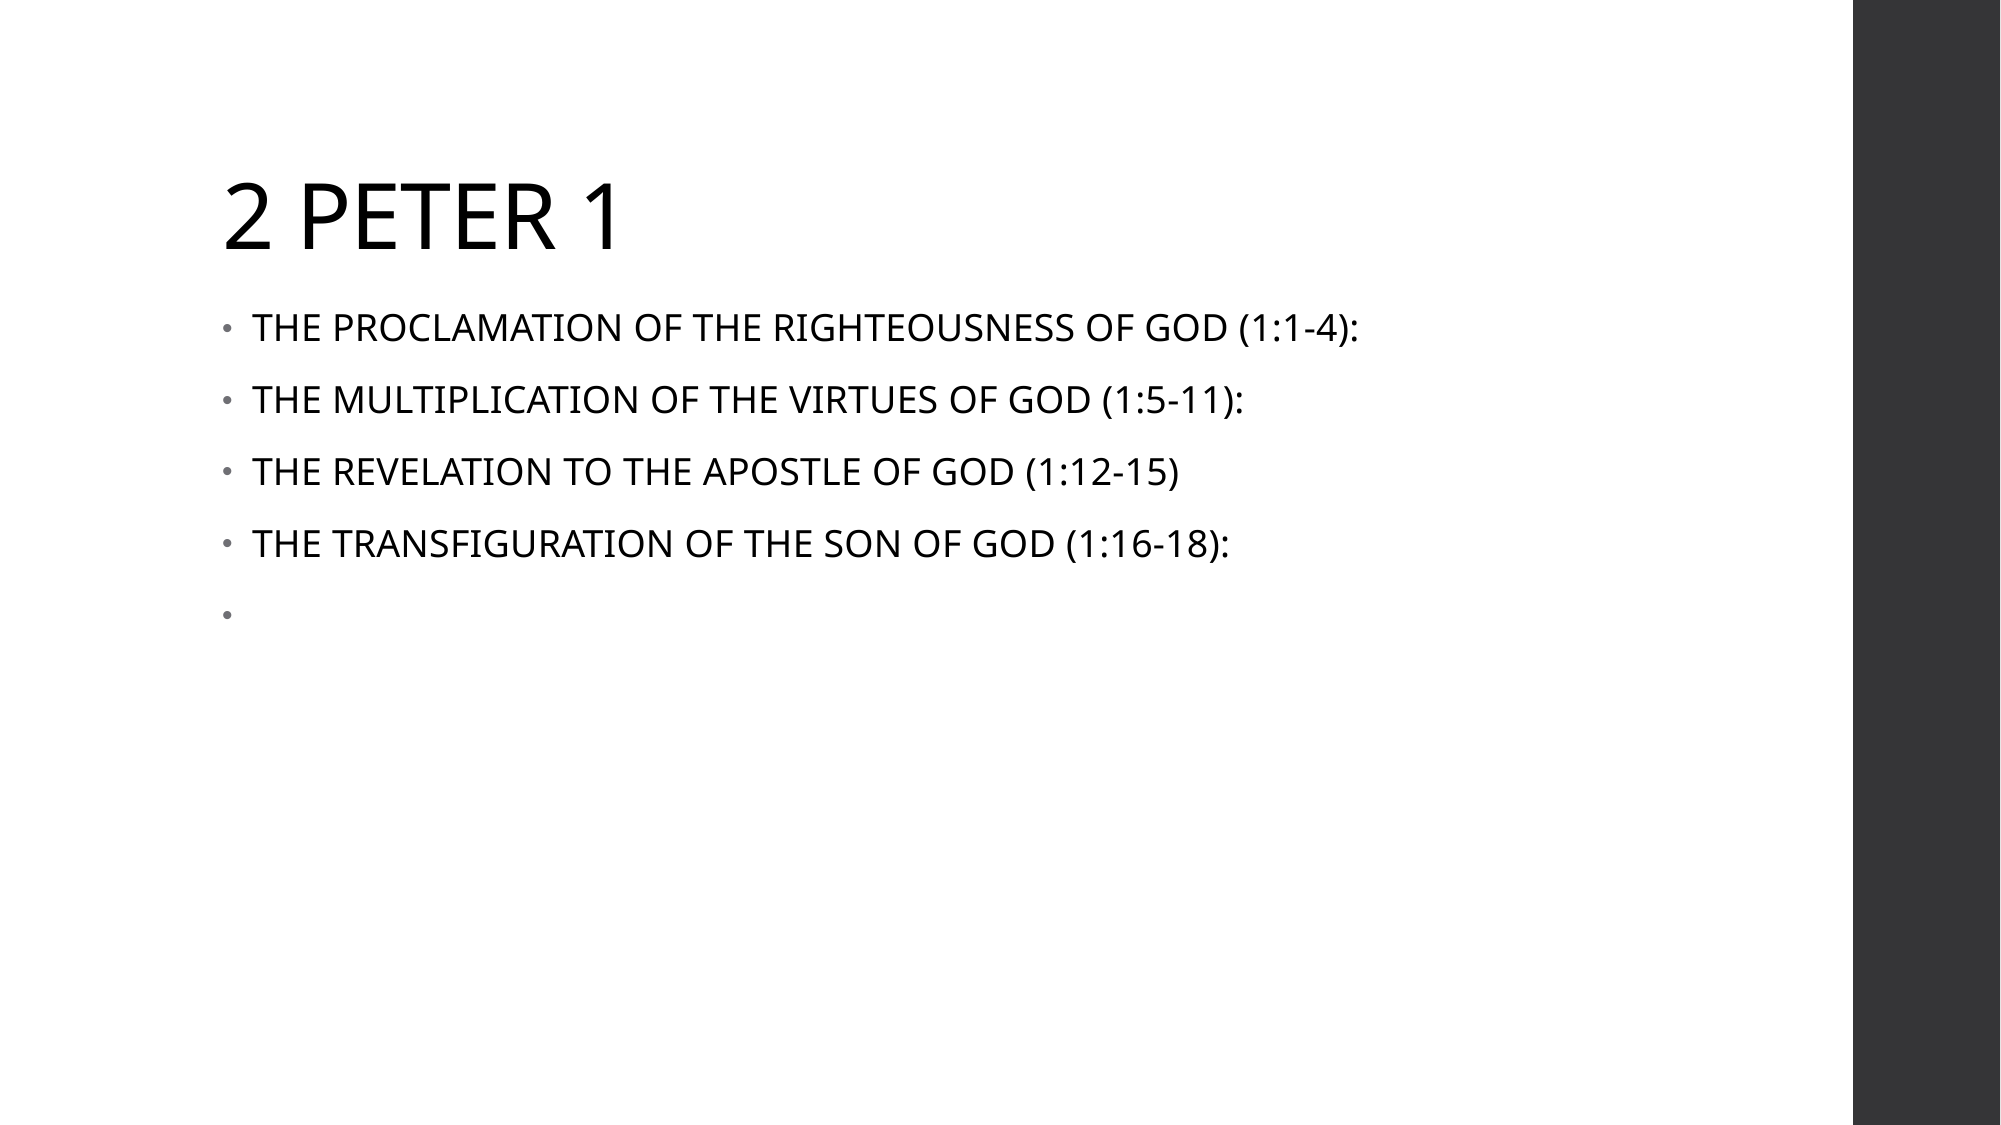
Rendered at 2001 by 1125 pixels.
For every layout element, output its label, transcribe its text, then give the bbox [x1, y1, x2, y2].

title 2 PETER 1 [206, 60, 1797, 278]
list THE PROCLAMATION OF THE RIGHTEOUSNESS OF GOD (1:1-4): THE MULTIPLICATION OF THE VIRTUES OF GOD (1:5-11): THE REVELATION TO THE APOSTLE OF GOD (1:12-15) THE TRANSFIGURATION OF THE SON OF GOD (1:16-18): [206, 299, 1617, 1014]
